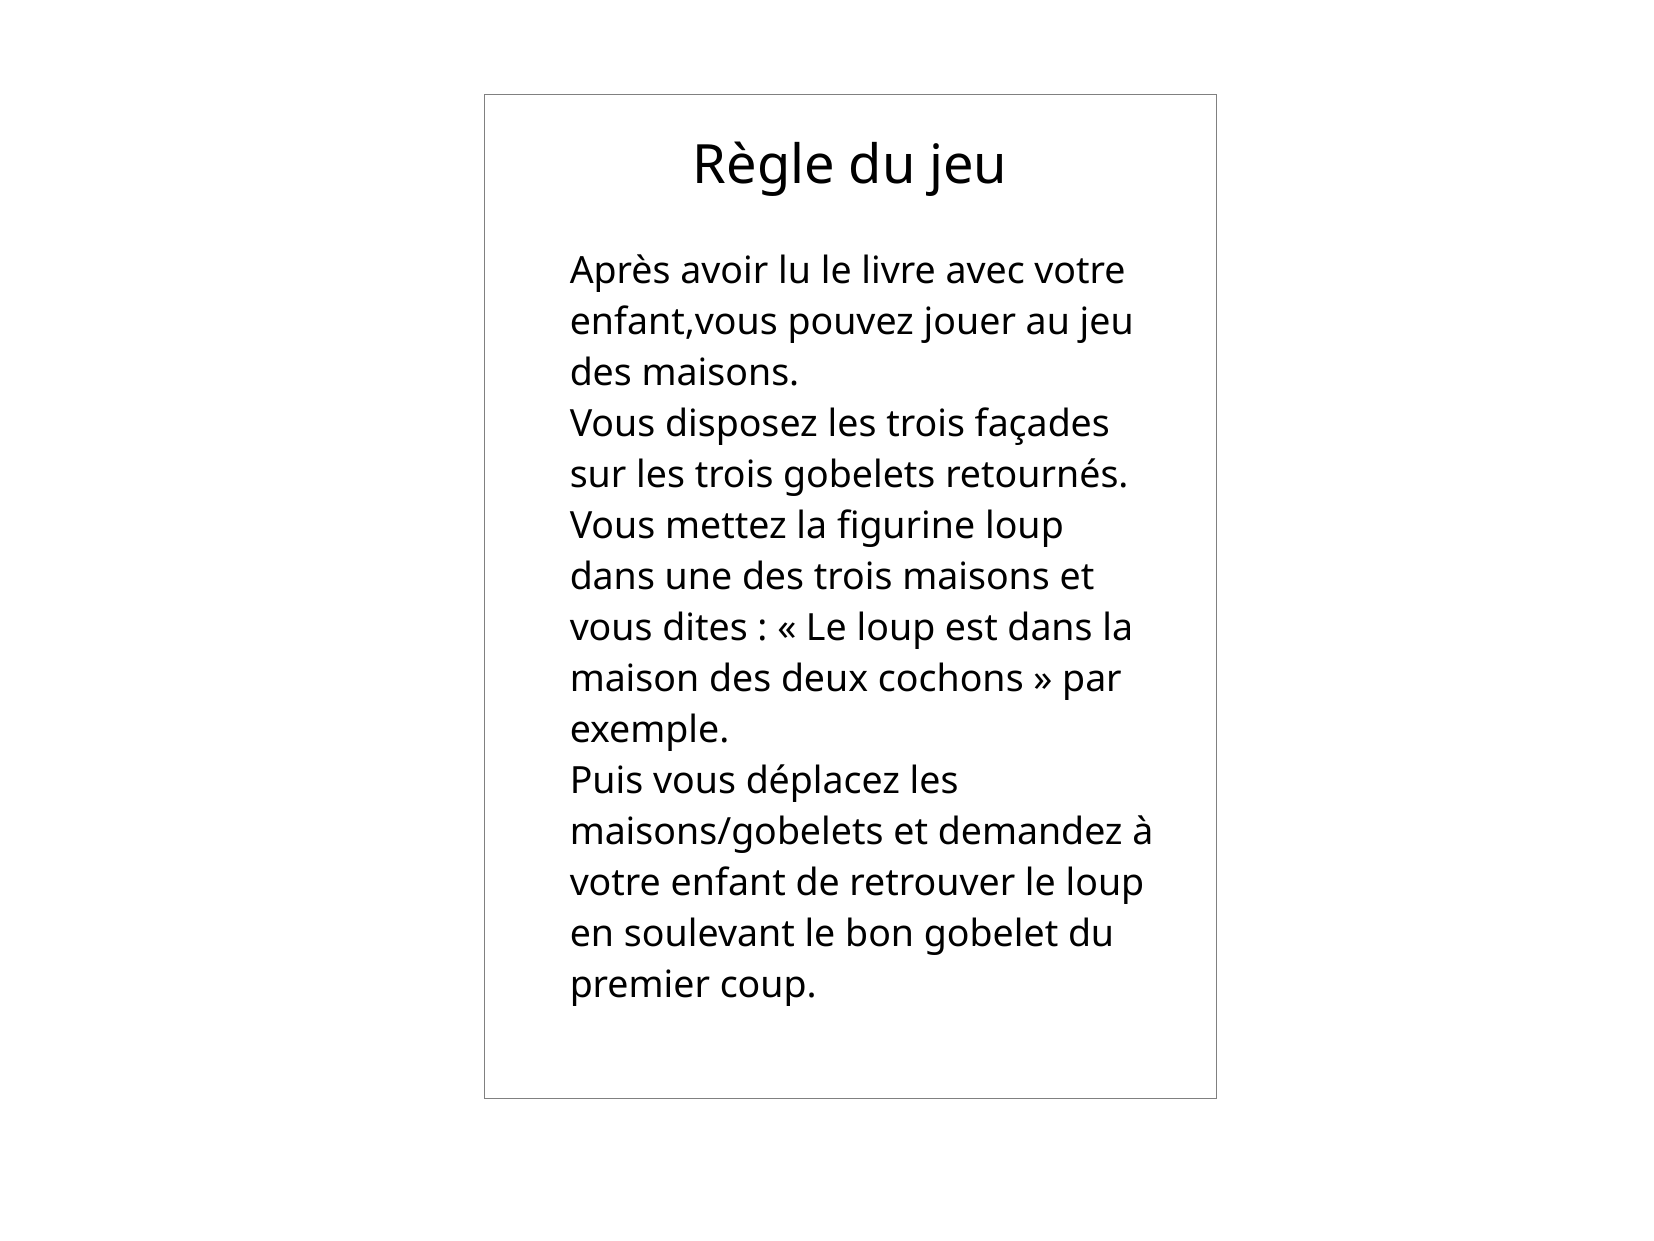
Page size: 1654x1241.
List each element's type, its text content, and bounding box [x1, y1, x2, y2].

text_box Règle du jeu [566, 118, 1134, 206]
text_box Après avoir lu le livre avec votre enfant,vous pouvez jouer au jeu des maisons. Vous disposez les trois façades sur les trois gobelets retournés. Vous mettez la figurine loup dans une des trois maisons et vous dites : « Le loup est dans la maison des deux cochons » par exemple. Puis vous déplacez les maisons/gobelets et demandez à votre enfant de retrouver le loup en soulevant le bon gobelet du premier coup. [555, 236, 1170, 1123]
